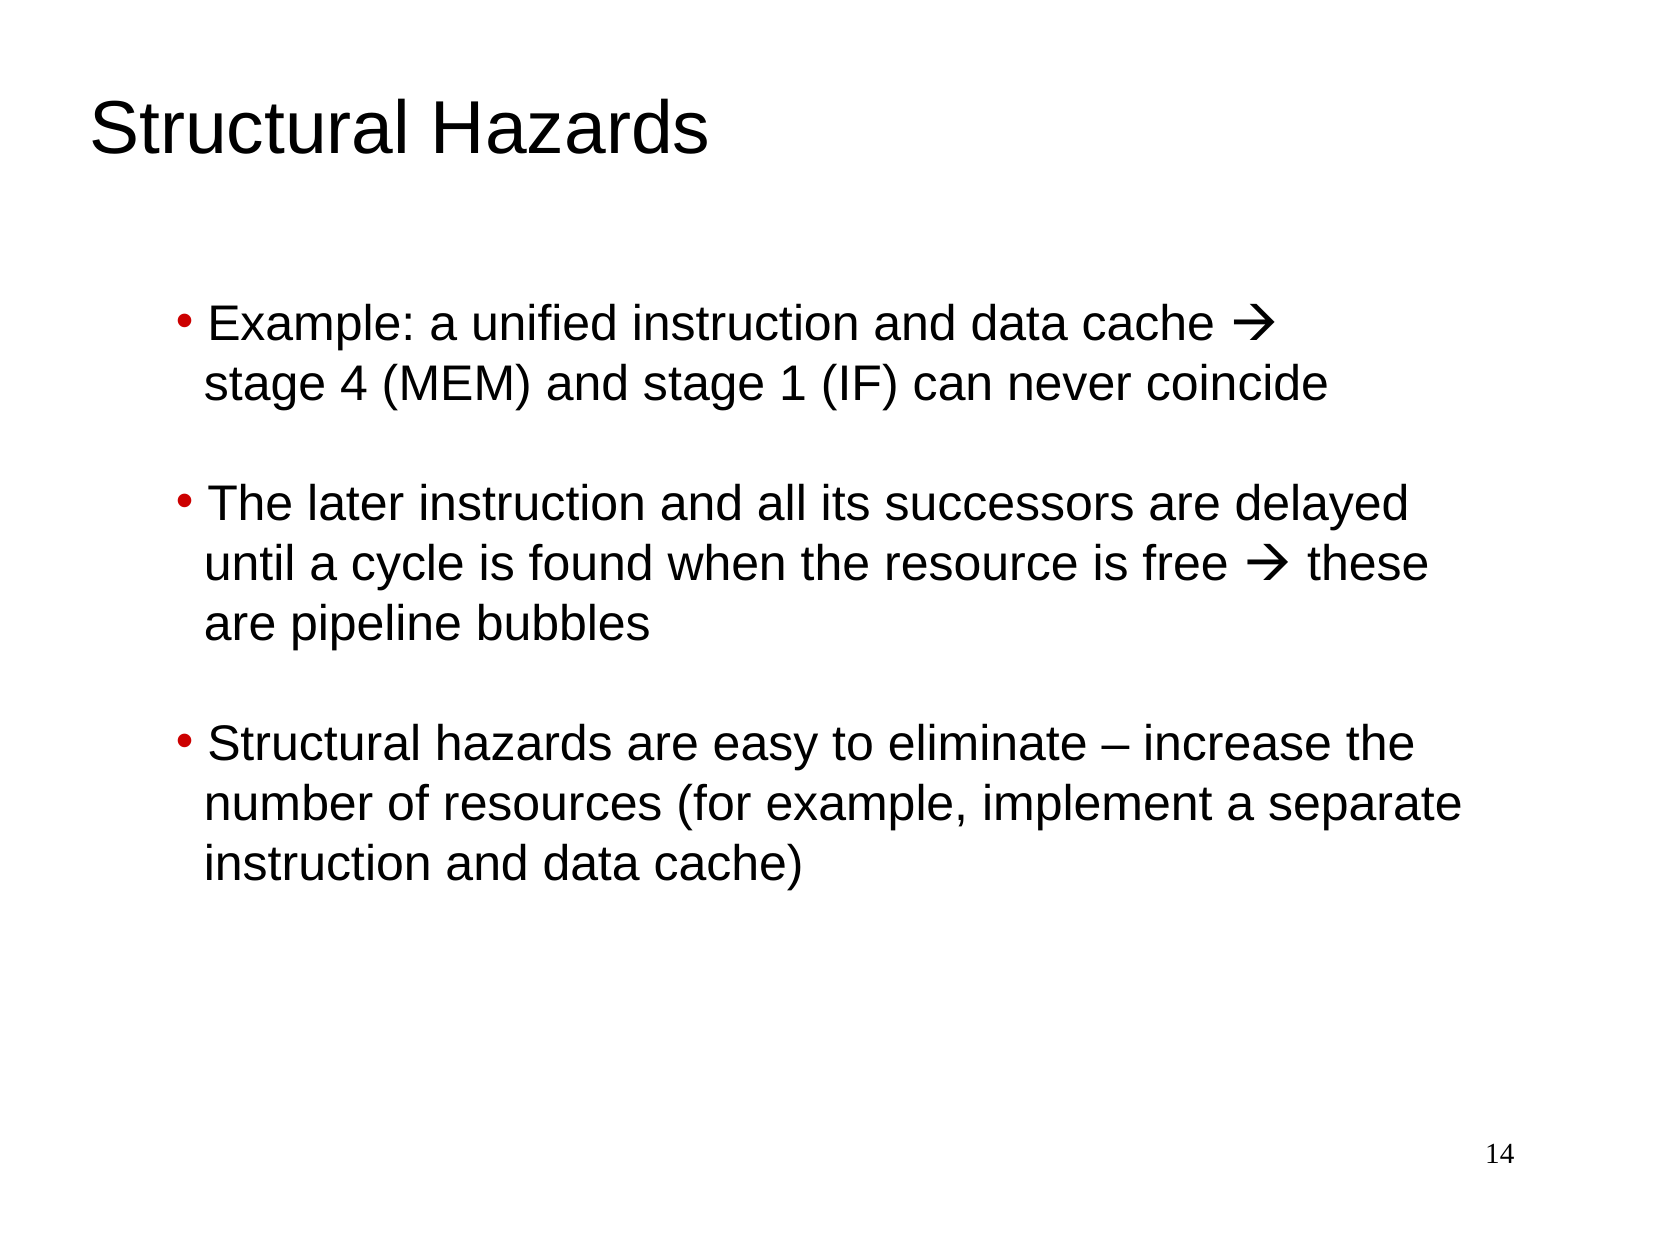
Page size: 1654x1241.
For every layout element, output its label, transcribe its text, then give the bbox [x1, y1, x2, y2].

text_box Example: a unified instruction and data cache  stage 4 (MEM) and stage 1 (IF) can never coincide The later instruction and all its successors are delayed until a cycle is found when the resource is free  these are pipeline bubbles Structural hazards are easy to eliminate – increase the number of resources (for example, implement a separate instruction and data cache) [161, 282, 1479, 899]
text_box <number> [1185, 1129, 1530, 1213]
text_box Structural Hazards [74, 71, 726, 177]
